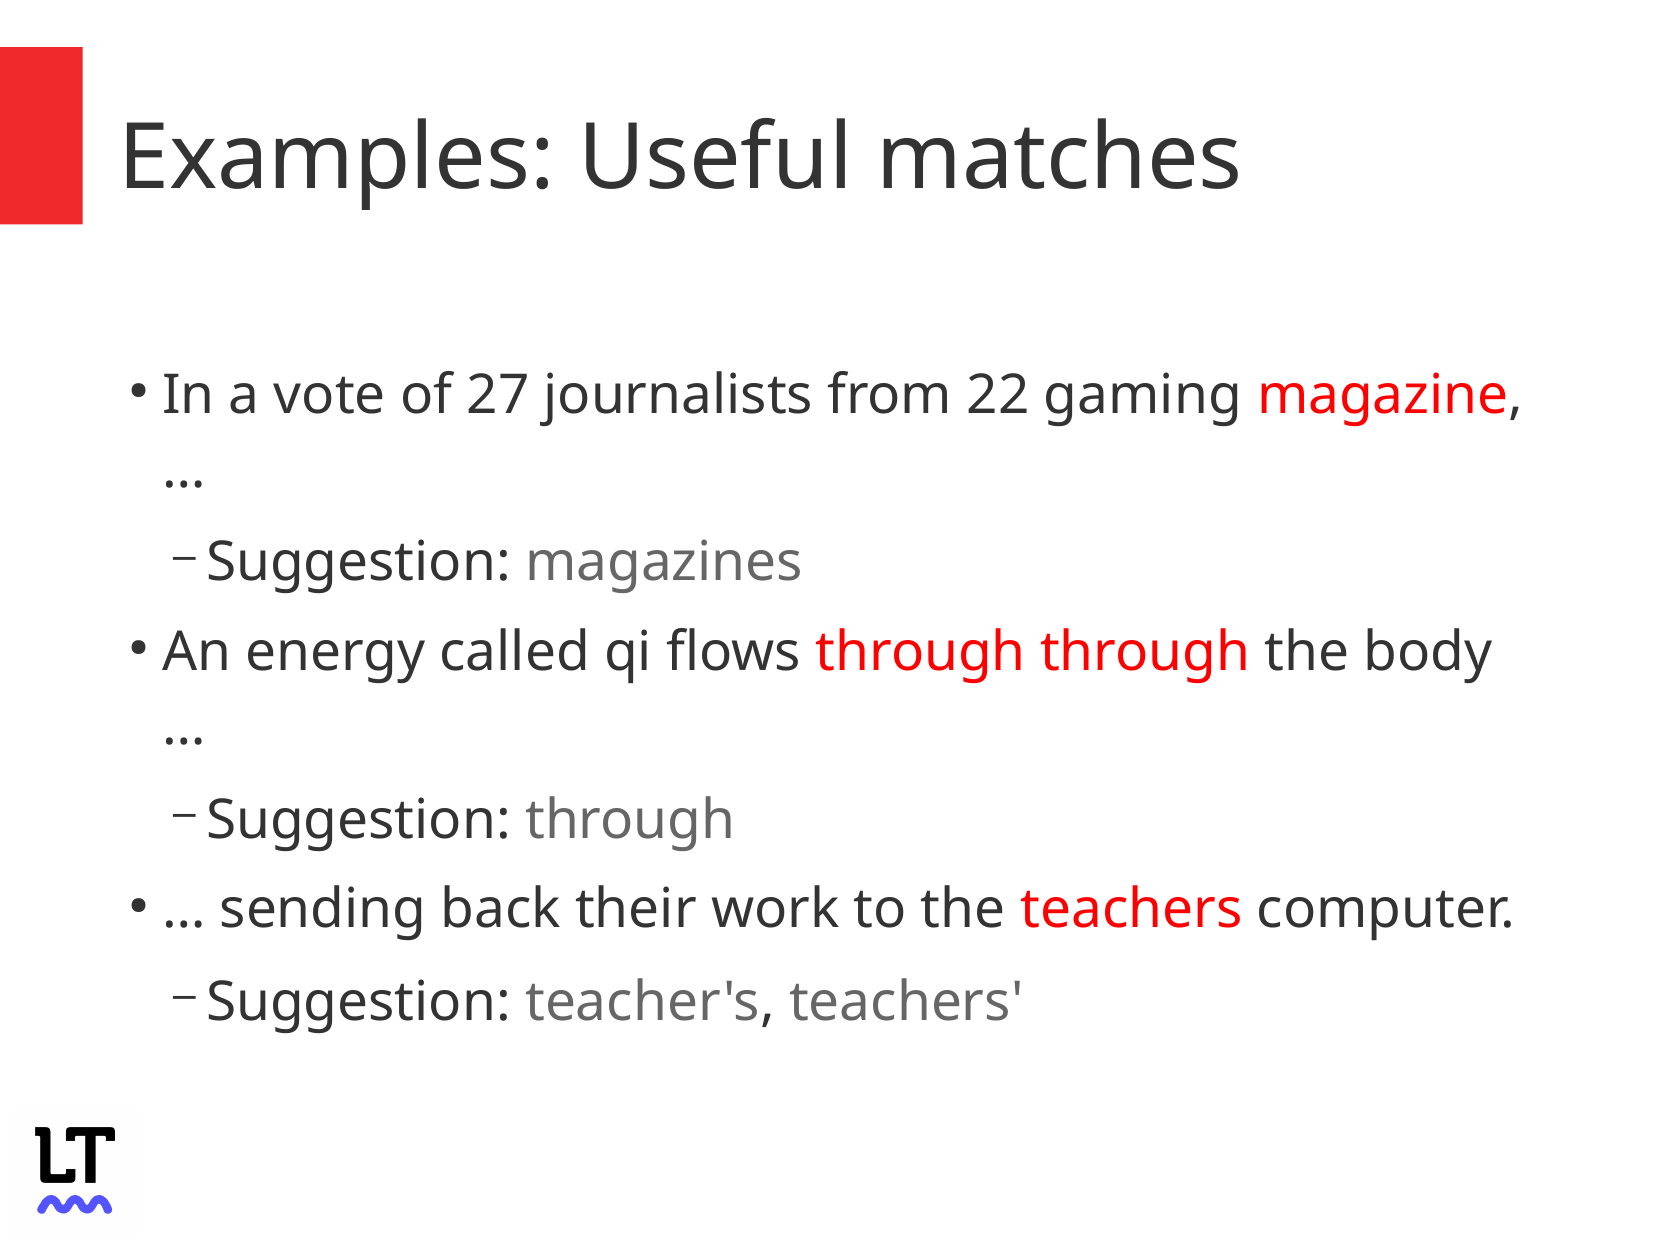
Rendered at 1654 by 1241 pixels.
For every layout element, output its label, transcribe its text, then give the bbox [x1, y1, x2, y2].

title Examples: Useful matches [118, 49, 1571, 257]
list In a vote of 27 journalists from 22 gaming magazine, … Suggestion: magazines An energy called qi flows through through the body … Suggestion: through … sending back their work to the teachers computer. Suggestion: teacher's, teachers' [118, 354, 1536, 1074]
picture [11, 1110, 138, 1235]
